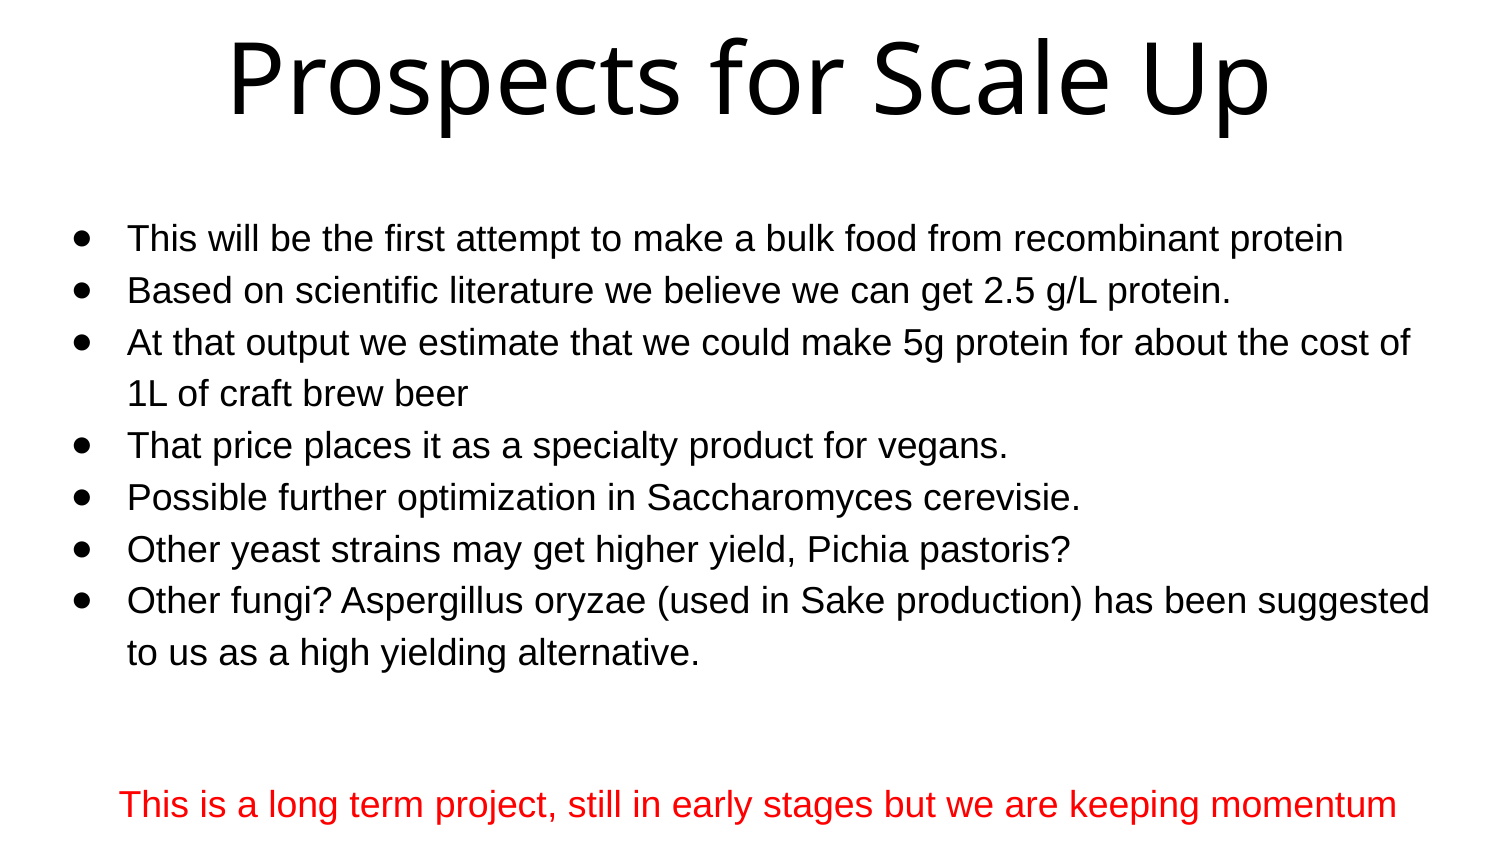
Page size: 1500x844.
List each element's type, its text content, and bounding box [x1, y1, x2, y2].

text_box This will be the first attempt to make a bulk food from recombinant protein Based on scientific literature we believe we can get 2.5 g/L protein. At that output we estimate that we could make 5g protein for about the cost of 1L of craft brew beer That price places it as a specialty product for vegans. Possible further optimization in Saccharomyces cerevisie. Other yeast strains may get higher yield, Pichia pastoris? Other fungi? Aspergillus oryzae (used in Sake production) has been suggested to us as a high yielding alternative. [36, 192, 1461, 791]
text_box This is a long term project, still in early stages but we are keeping momentum [55, 764, 1461, 844]
text_box Prospects for Scale Up [0, 0, 1500, 136]
